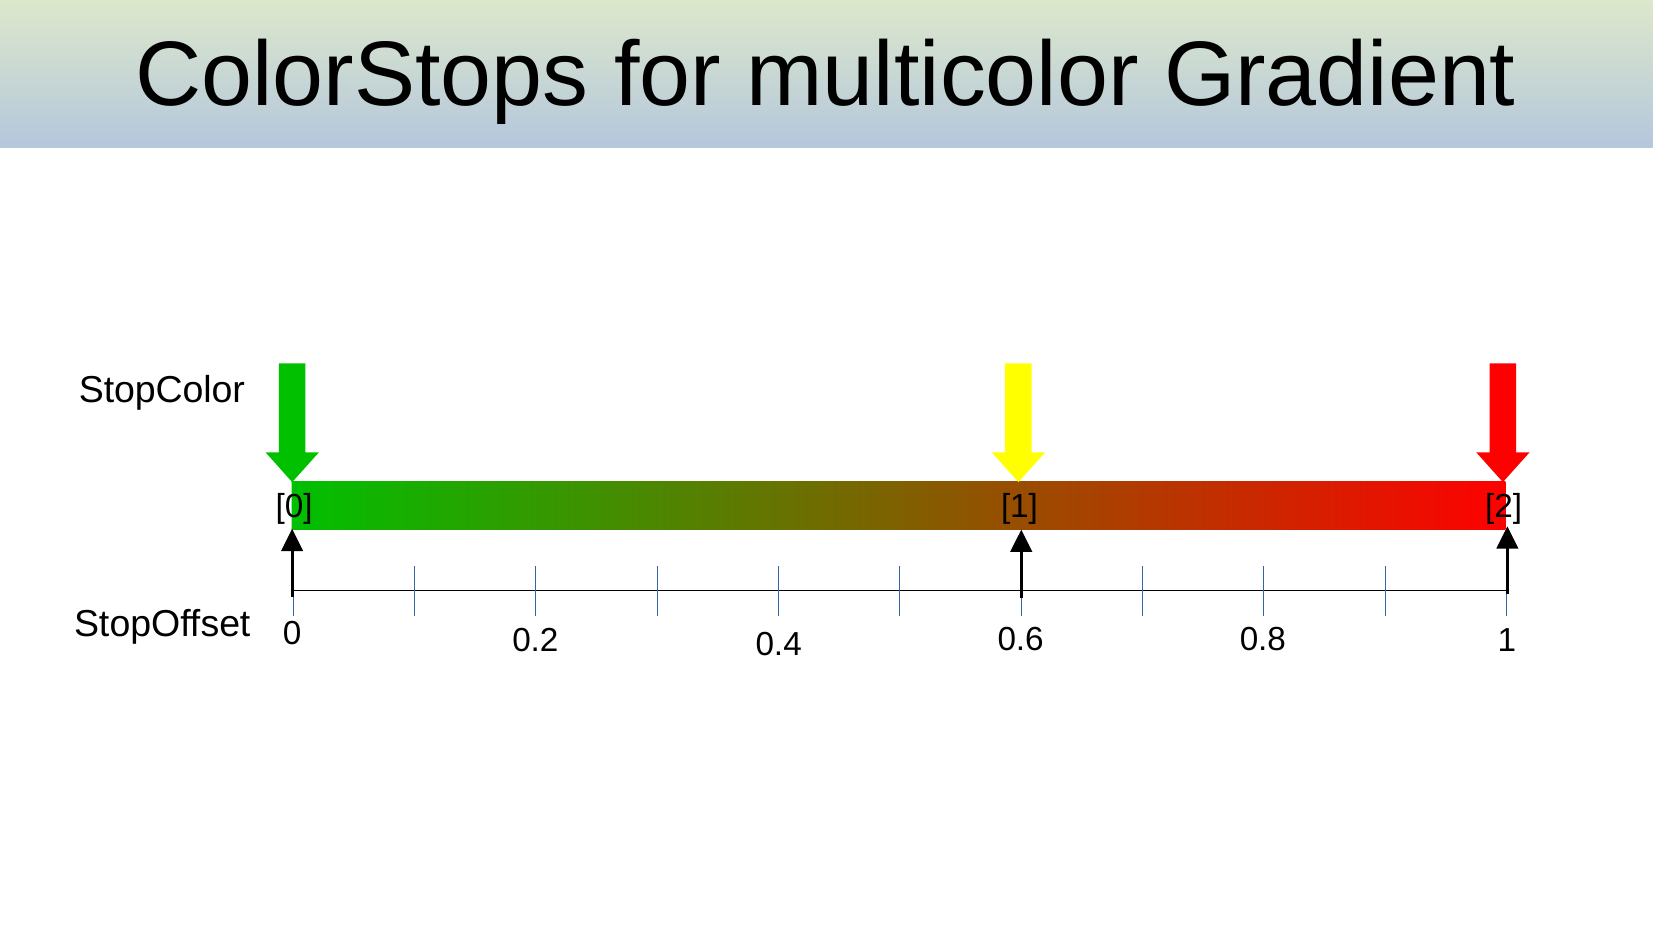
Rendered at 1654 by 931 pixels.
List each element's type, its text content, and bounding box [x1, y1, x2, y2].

text_box 0.8 [1239, 620, 1287, 658]
text_box [265, 363, 1530, 530]
text_box StopOffset [59, 595, 266, 653]
text_box 0 [276, 614, 308, 652]
title ColorStops for multicolor Gradient [0, 0, 1653, 148]
text_box [1] [1001, 485, 1039, 527]
text_box [0] [275, 485, 313, 527]
text_box [2] [1485, 485, 1523, 527]
text_box 1 [1497, 621, 1517, 659]
text_box 0.4 [755, 625, 803, 663]
text_box 0.2 [512, 620, 559, 660]
text_box StopColor [64, 360, 260, 418]
text_box 0.6 [997, 620, 1044, 658]
